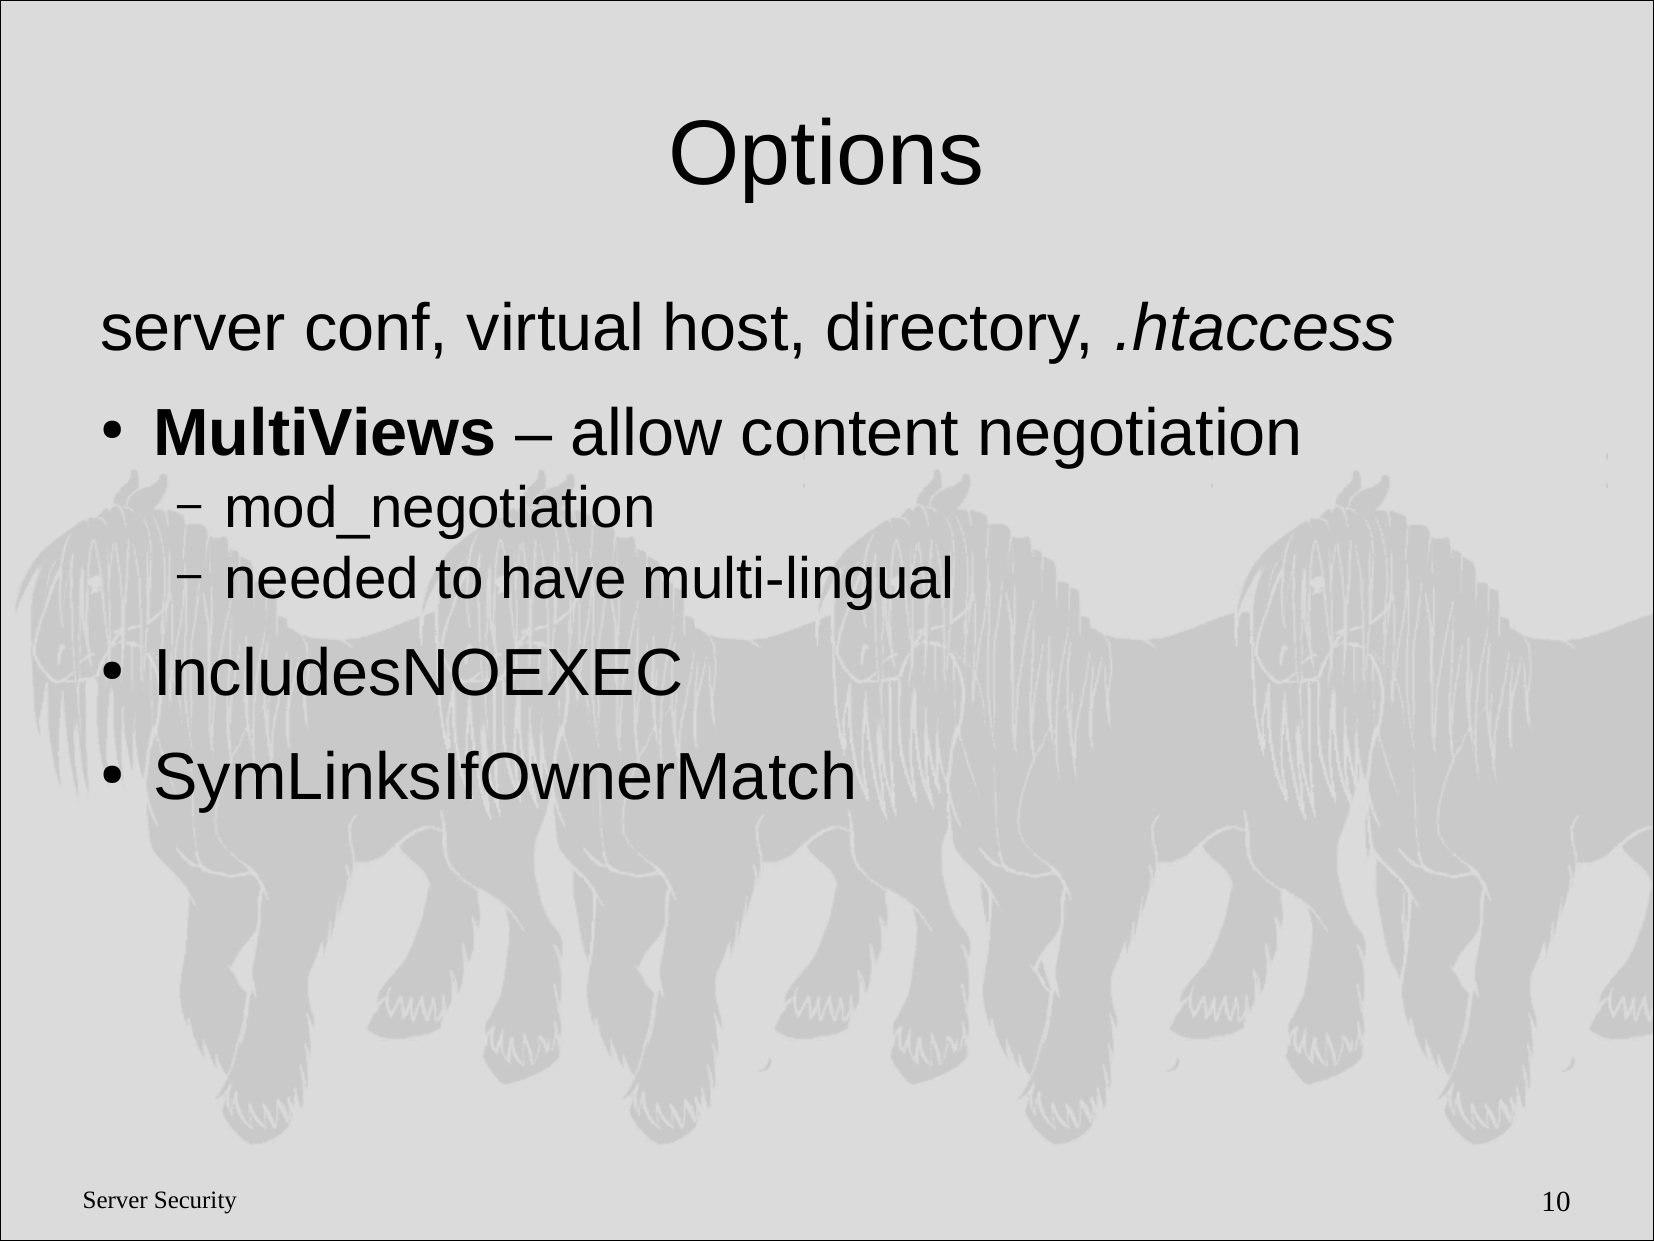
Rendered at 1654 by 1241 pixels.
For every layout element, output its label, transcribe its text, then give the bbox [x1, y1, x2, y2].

title Options [82, 49, 1571, 257]
list server conf, virtual host, directory, .htaccess MultiViews – allow content negotiation mod_negotiation needed to have multi-lingual IncludesNOEXEC SymLinksIfOwnerMatch [82, 290, 1571, 1094]
